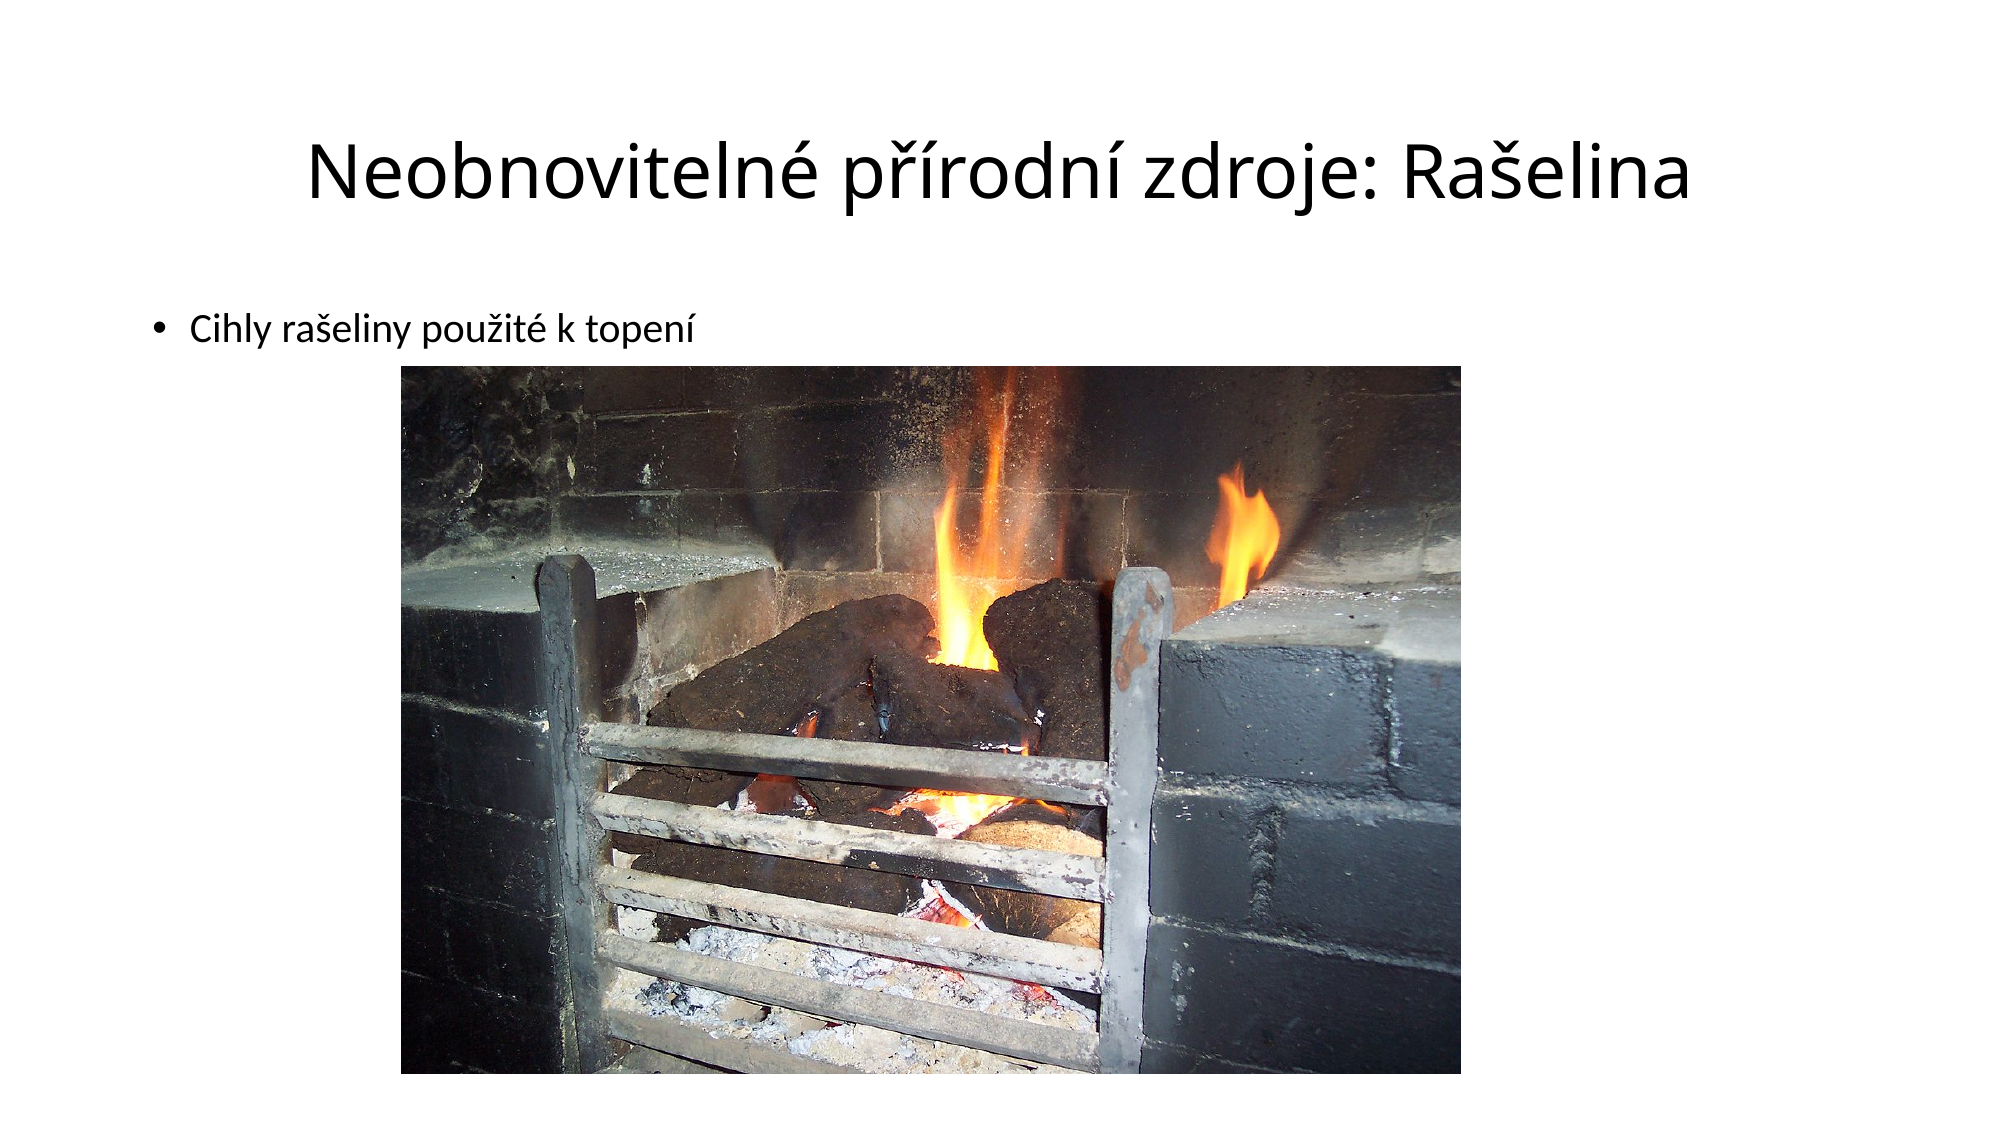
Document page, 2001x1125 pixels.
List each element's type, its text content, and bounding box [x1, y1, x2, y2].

title Neobnovitelné přírodní zdroje: Rašelina [137, 59, 1863, 278]
list Cihly rašeliny použité k topení [137, 299, 1863, 1014]
picture [401, 366, 1461, 1074]
